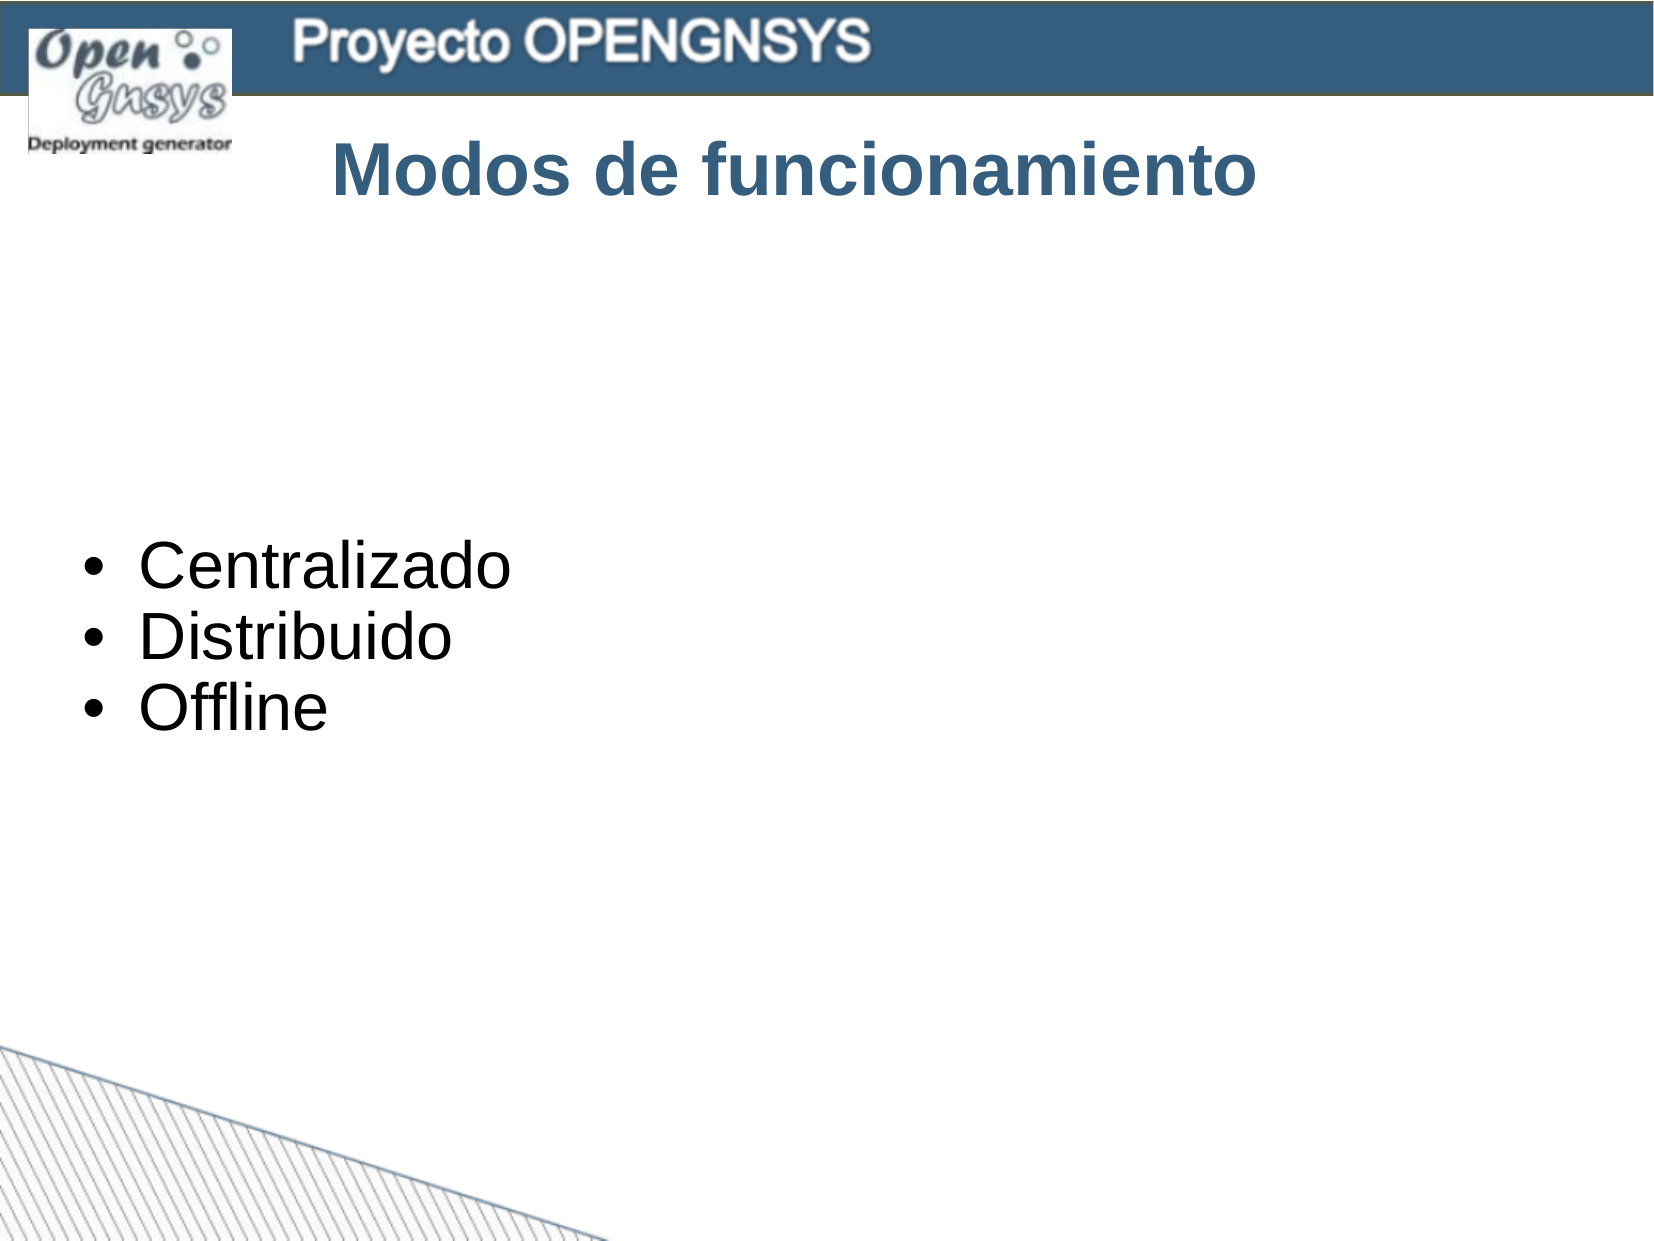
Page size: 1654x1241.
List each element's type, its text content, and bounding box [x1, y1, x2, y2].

subtitle Centralizado Distribuido Offline [64, 531, 1600, 1148]
picture [0, 0, 1654, 1241]
text_box Modos de funcionamiento [47, 131, 1544, 212]
